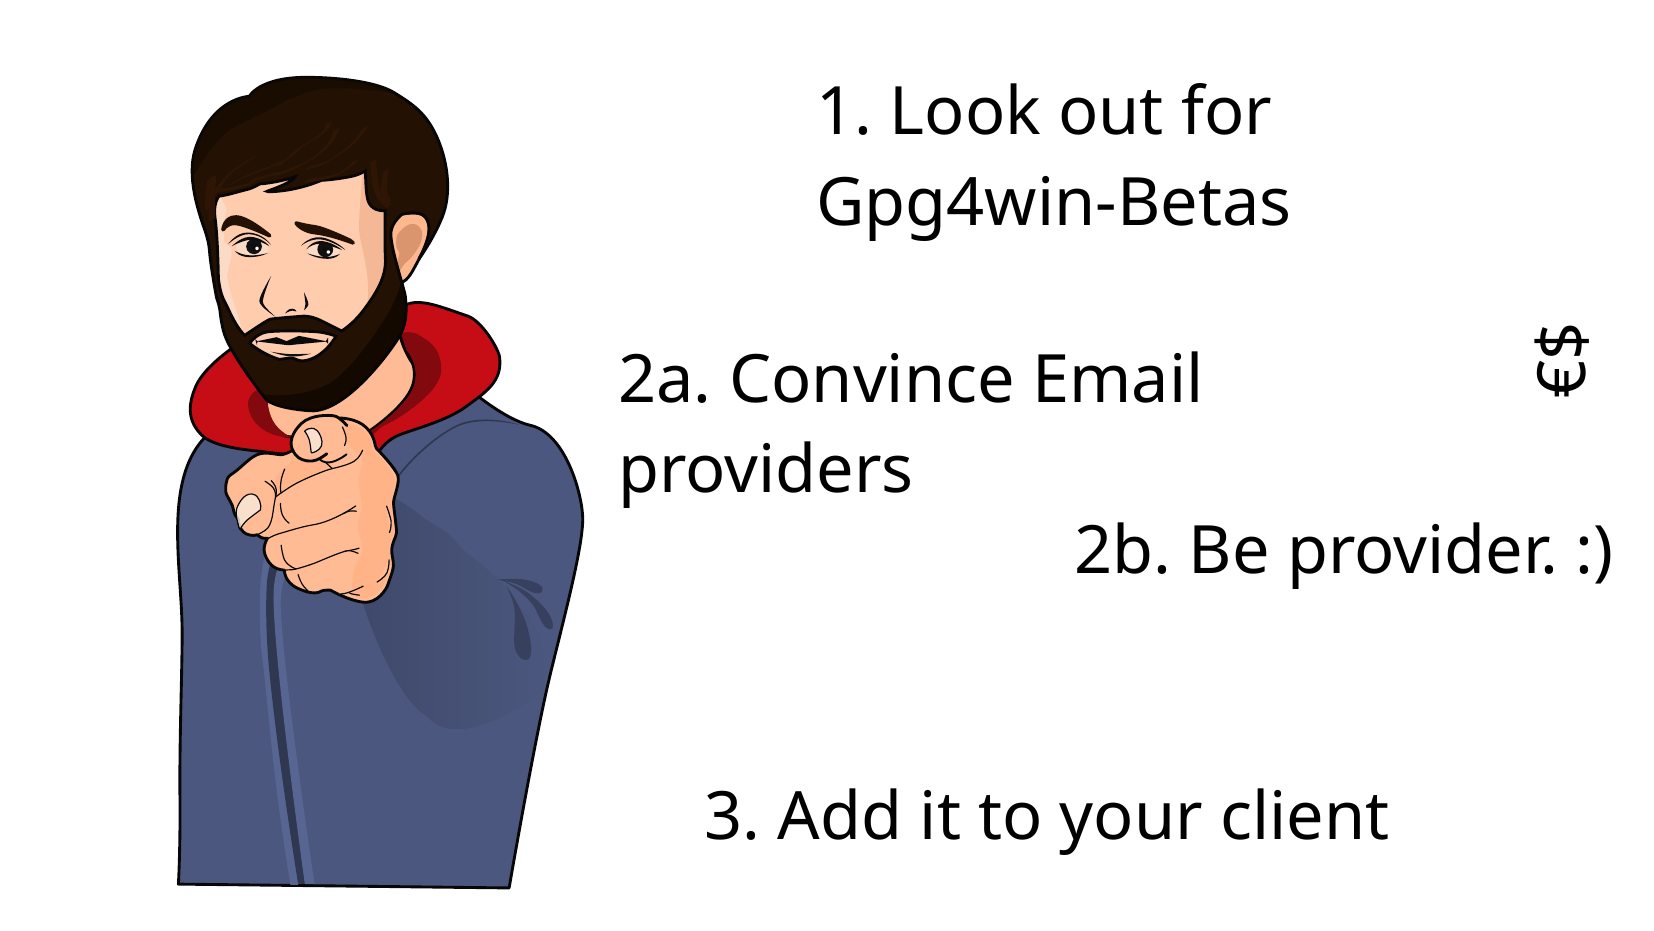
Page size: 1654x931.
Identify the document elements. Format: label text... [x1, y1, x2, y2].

text_box 1. Look out for Gpg4win-Betas [801, 56, 1332, 228]
text_box 3. Add it to your client [690, 760, 1417, 931]
picture [36, 25, 690, 931]
text_box 2a. Convince Email providers [690, 323, 1508, 495]
text_box €$ [1507, 281, 1612, 414]
text_box 2b. Be provider. :) [1059, 494, 1654, 588]
